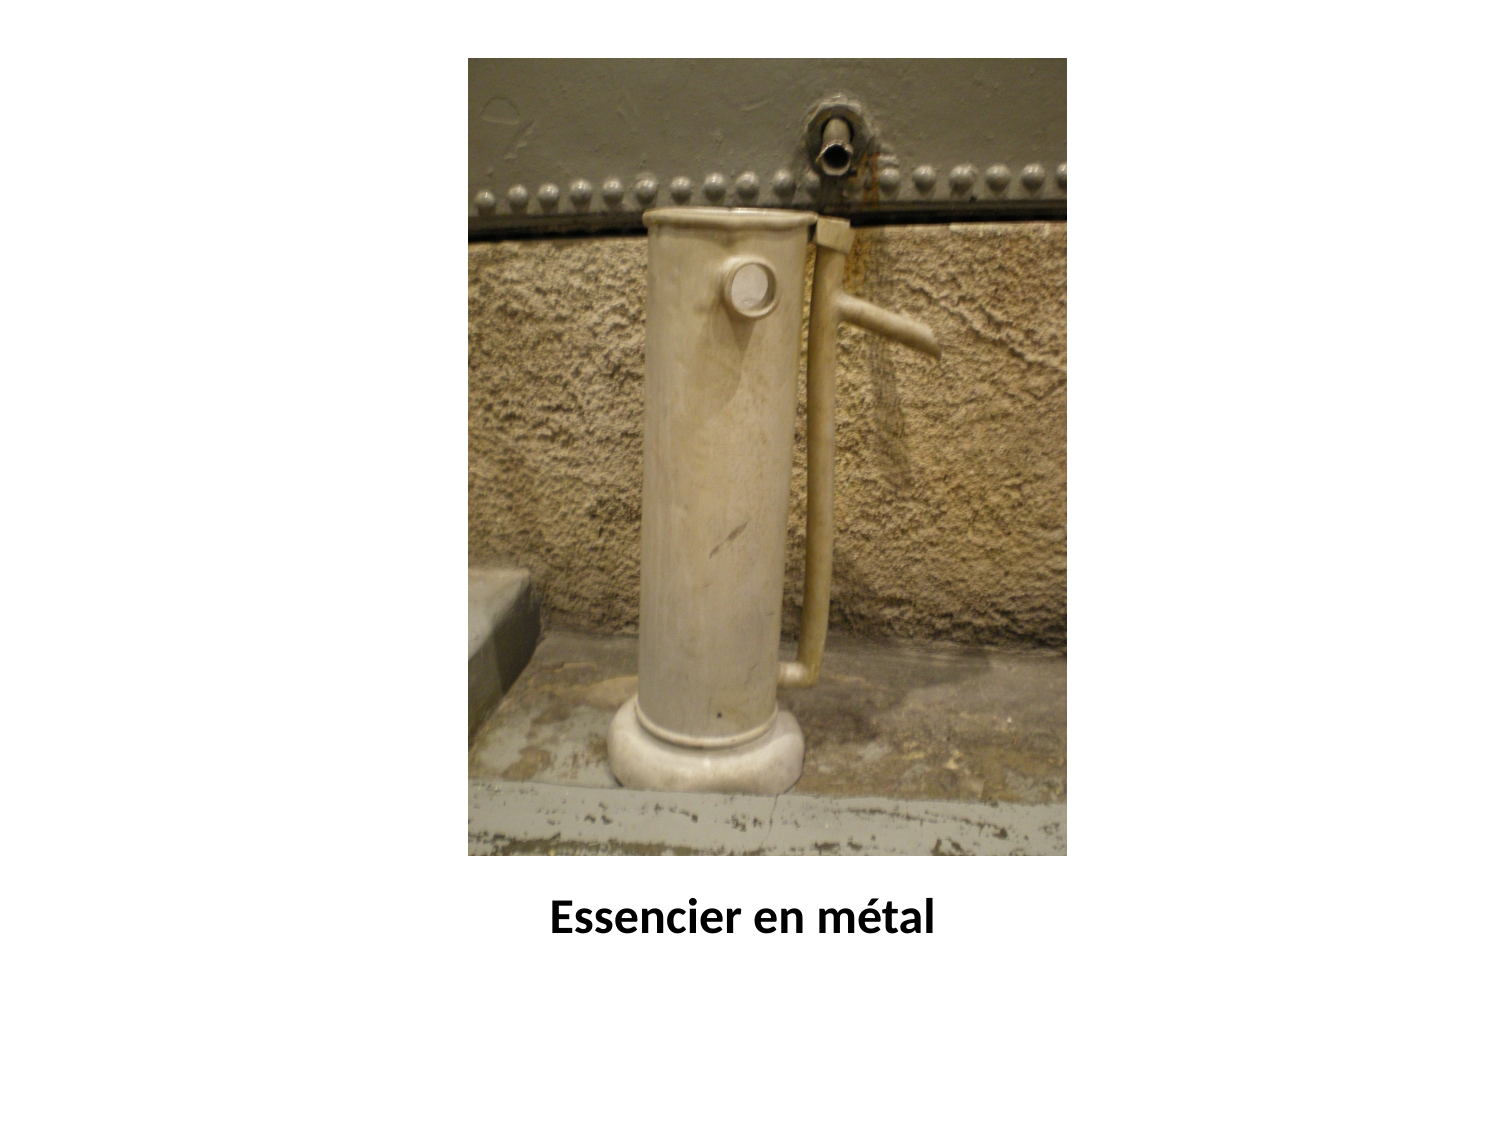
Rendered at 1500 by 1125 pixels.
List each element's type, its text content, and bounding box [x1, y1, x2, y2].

title Essencier en métal [292, 890, 1193, 951]
picture [468, 58, 1067, 856]
